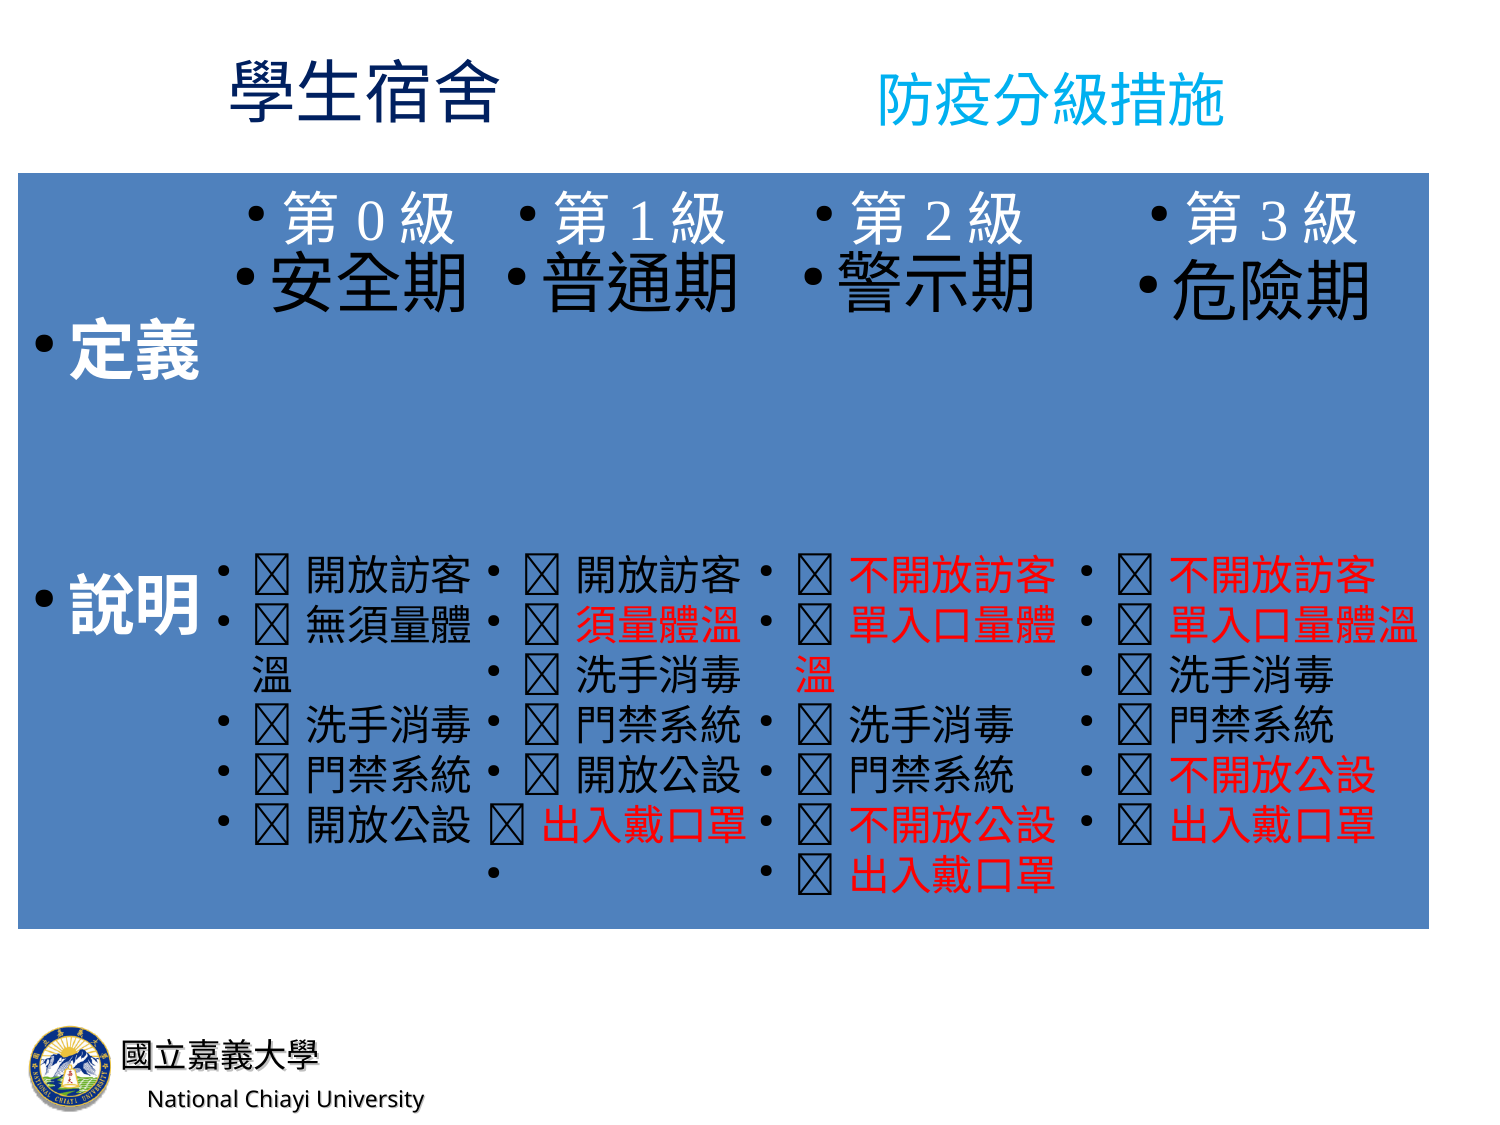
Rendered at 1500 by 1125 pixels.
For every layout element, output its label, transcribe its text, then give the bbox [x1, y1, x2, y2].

table_cell 危險期 [1079, 297, 1429, 552]
table_header 第2級 [759, 173, 1079, 297]
table_header 第1級 [715, 290, 730, 297]
table_header 第1級 [557, 289, 589, 295]
table_header 第1級 [716, 259, 730, 270]
table_cell 開放訪客 須量體溫 洗手消毒 門禁系統 開放公設 出入戴口罩 [486, 552, 759, 929]
text_box 防疫分級措施 [773, 24, 1329, 174]
table_header 第1級 [650, 291, 662, 297]
table_header 第1級 [716, 274, 730, 285]
table_header 第0級 [216, 173, 486, 297]
table_cell 定義 [18, 297, 216, 552]
table_header 第2級 [1013, 259, 1027, 270]
title 學生宿舍 [147, 20, 582, 170]
table_header 第3級 [1348, 282, 1362, 293]
table_header 第2級 [1013, 274, 1027, 285]
table_cell 不開放訪客 單入口量體溫 洗手消毒 門禁系統 不開放公設 出入戴口罩 [1079, 552, 1429, 929]
table_header 第2級 [1012, 290, 1027, 297]
table_header 第3級 [1188, 268, 1209, 275]
table_header 第0級 [445, 259, 459, 270]
table_cell 普通期 [557, 299, 589, 306]
table_header 第1級 [635, 281, 646, 287]
table_cell 說明 [18, 552, 216, 929]
table_header 第3級 [1319, 282, 1331, 289]
table_header 第0級 [289, 283, 311, 295]
table_header 第1級 [486, 173, 759, 297]
table_cell 不開放訪客 單入口量體溫 洗手消毒 門禁系統 不開放公設 出入戴口罩 [759, 552, 1079, 929]
table_cell 警示期 [759, 297, 1079, 552]
table_cell 開放訪客 無須量體溫 洗手消毒 門禁系統 開放公設 [216, 552, 486, 929]
table_header [18, 173, 216, 297]
table_header 第1級 [635, 291, 646, 297]
table_cell 普通期 [486, 297, 759, 552]
table_header 第1級 [650, 281, 662, 287]
table_header 第3級 [1348, 267, 1362, 278]
table_header 第3級 [1079, 173, 1429, 297]
table_header 第3級 [1319, 272, 1331, 278]
table_header 第0級 [445, 274, 459, 285]
table_header 第3級 [1248, 266, 1256, 297]
table_header 第0級 [444, 290, 459, 297]
table_header 第1級 [650, 272, 662, 277]
table_cell 安全期 [216, 297, 486, 552]
table_header 第3級 [1199, 290, 1220, 297]
